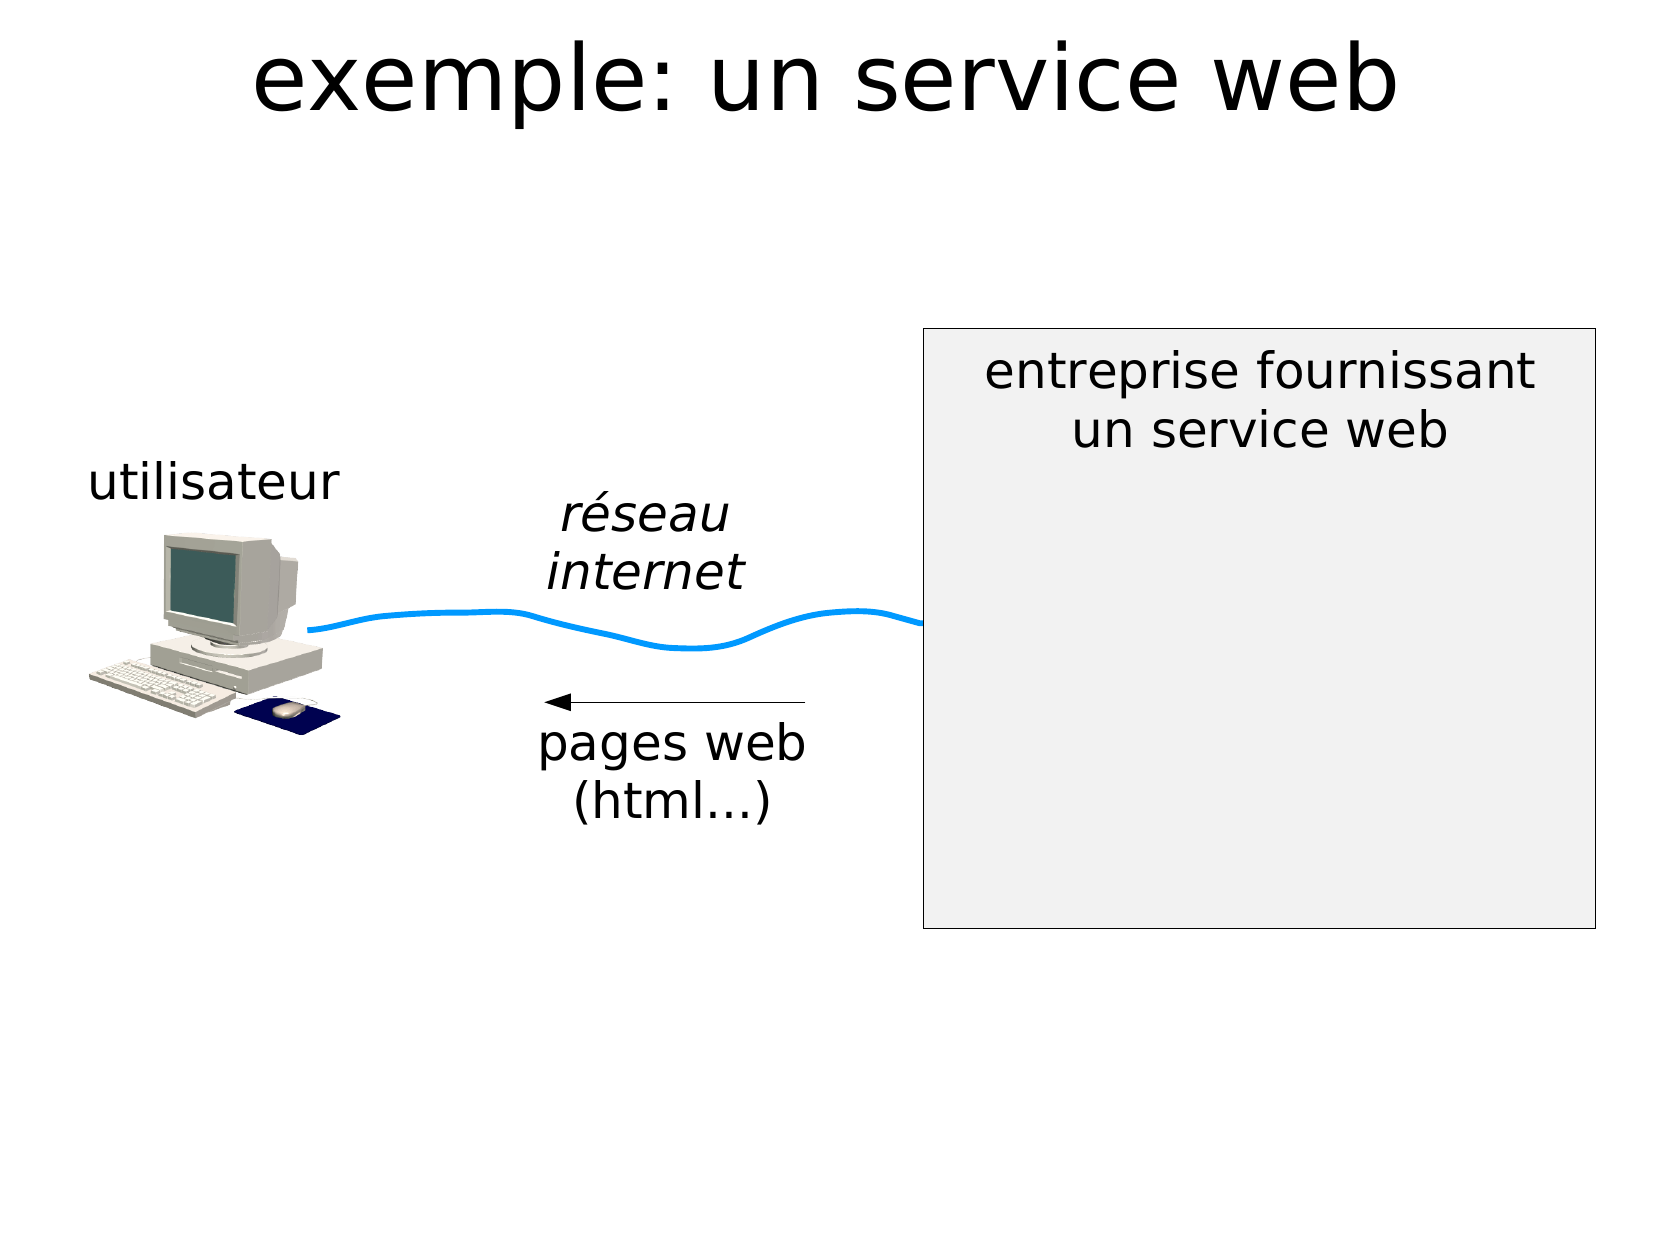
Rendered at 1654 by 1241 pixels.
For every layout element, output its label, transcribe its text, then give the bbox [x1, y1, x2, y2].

picture [84, 523, 349, 739]
text_box réseau internet [546, 484, 745, 602]
text_box utilisateur [87, 453, 341, 512]
text_box pages web (html...) [537, 714, 808, 831]
text_box entreprise fournissant un service web [984, 342, 1537, 460]
text_box [923, 328, 1596, 929]
title exemple: un service web [136, 17, 1518, 140]
